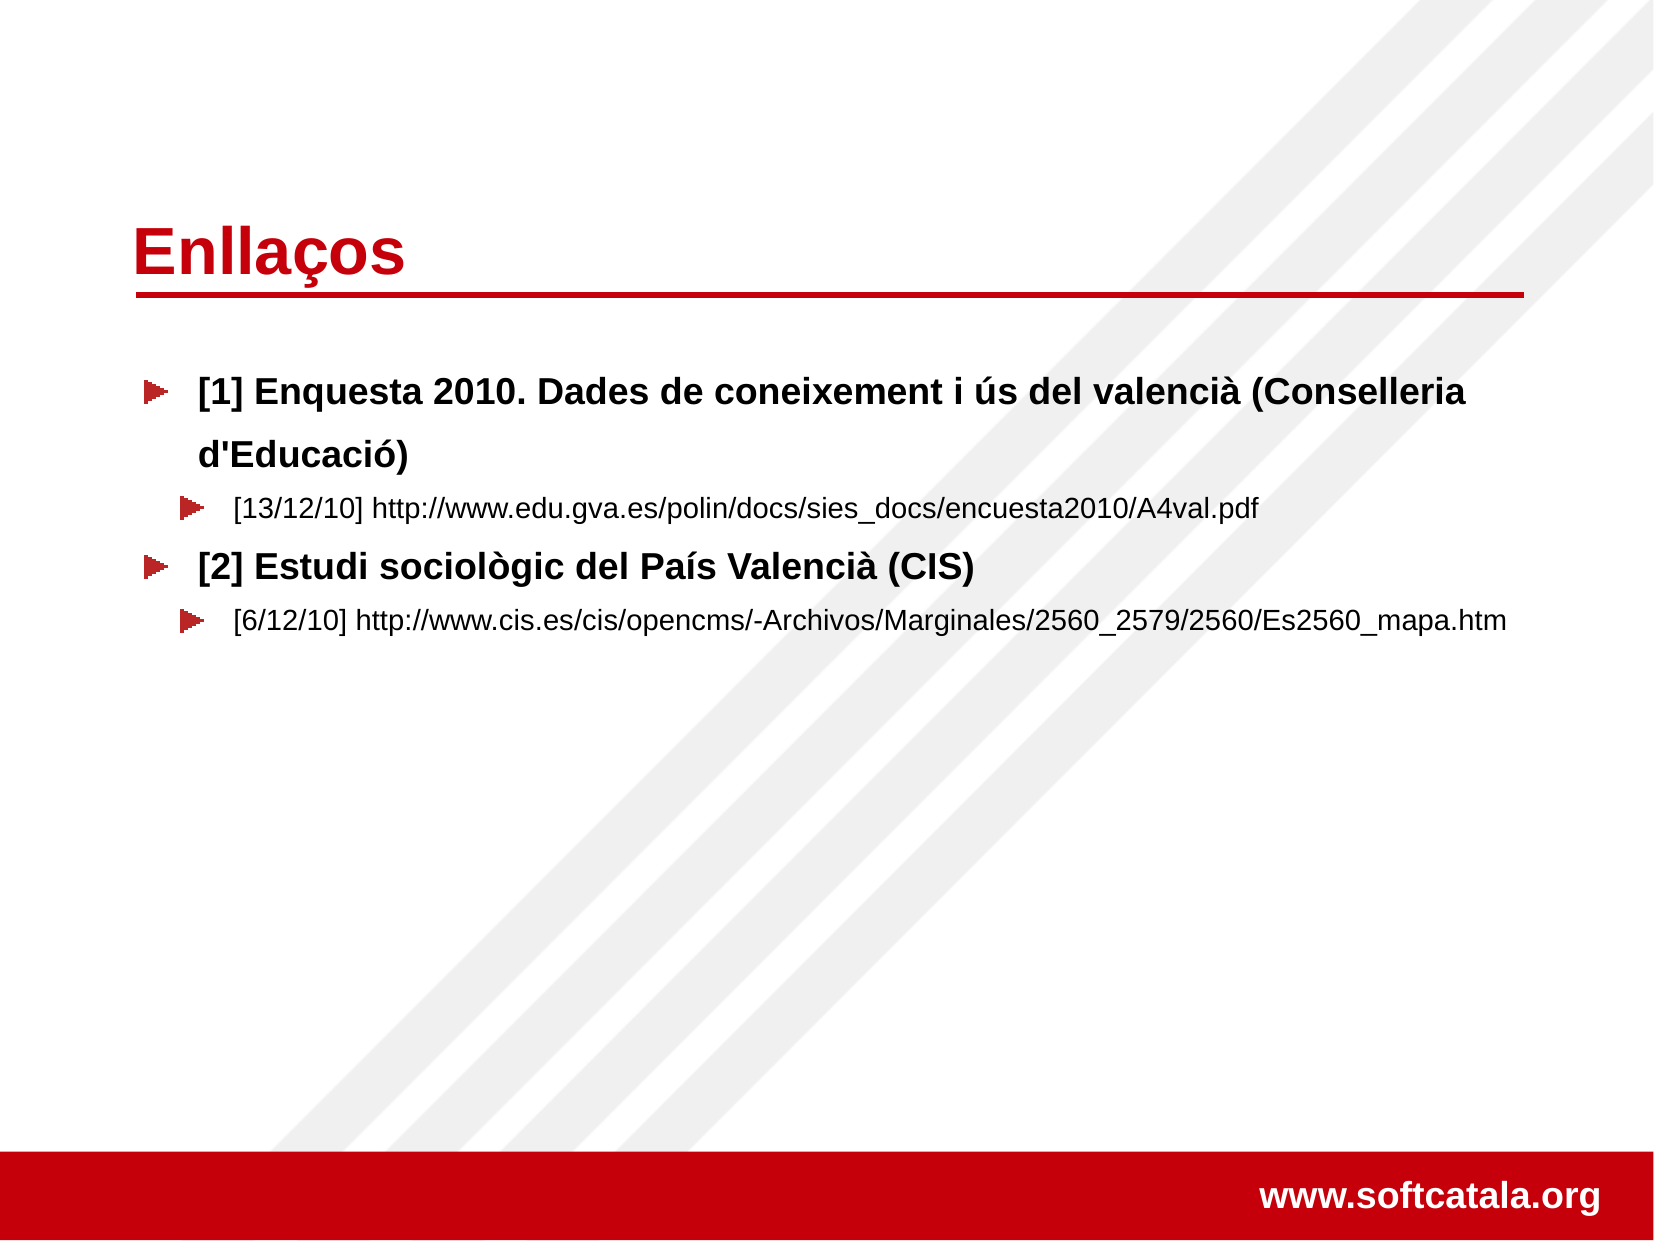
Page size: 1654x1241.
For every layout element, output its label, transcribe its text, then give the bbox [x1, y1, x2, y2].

picture [0, 0, 1654, 1151]
text_box Enllaços [118, 206, 1501, 297]
text_box [1] Enquesta 2010. Dades de coneixement i ús del valencià (Conselleria d'Educació) [13/12/10] http://www.edu.gva.es/polin/docs/sies_docs/encuesta2010/A4val.pdf [2] Estudi sociològic del País Valencià (CIS) [6/12/10] http://www.cis.es/cis/opencms/-Archivos/Marginales/2560_2579/2560/Es2560_mapa.htm [129, 342, 1548, 624]
text_box www.softcatala.org [0, 1151, 1654, 1241]
